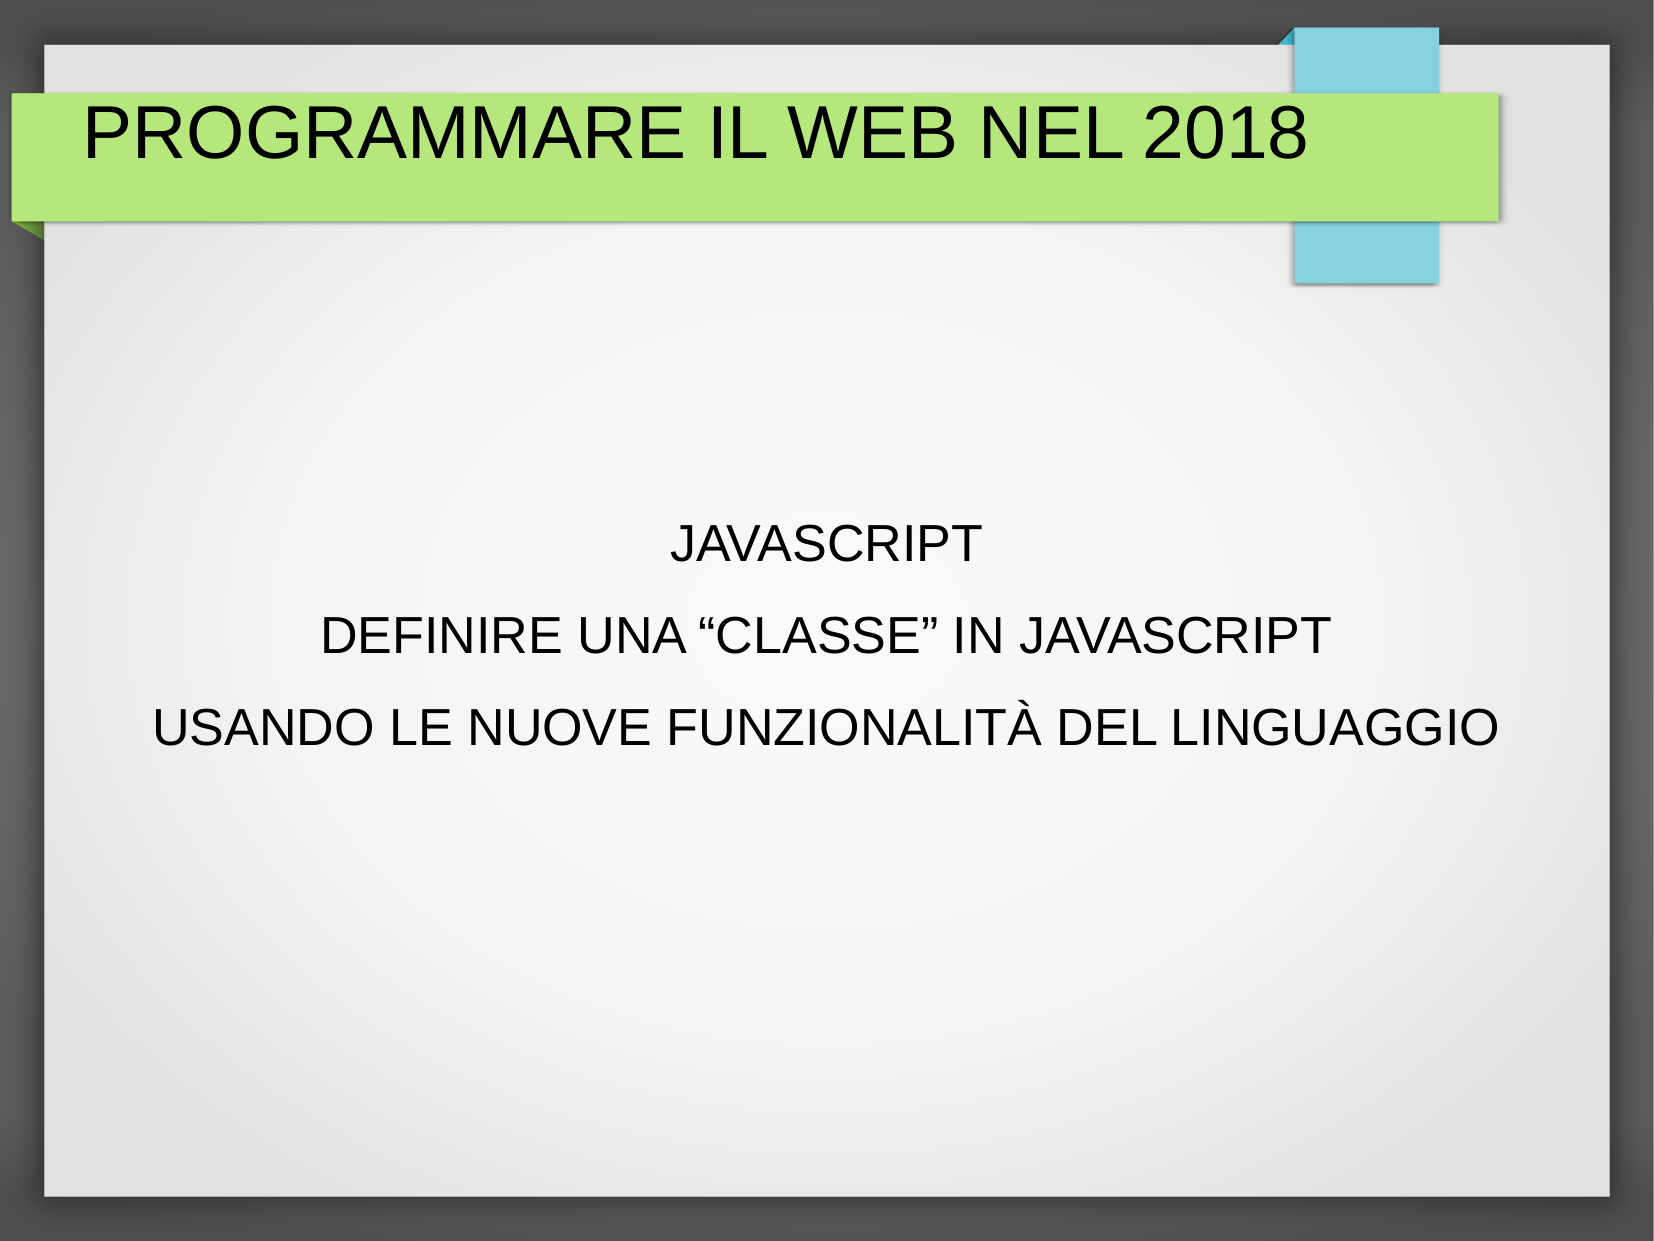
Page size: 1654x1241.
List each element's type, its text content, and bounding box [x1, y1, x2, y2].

subtitle JAVASCRIPT DEFINIRE UNA “CLASSE” IN JAVASCRIPT USANDO LE NUOVE FUNZIONALITÀ DEL LINGUAGGIO [82, 250, 1571, 1015]
title PROGRAMMARE IL WEB NEL 2018 [82, 44, 1489, 213]
picture [0, 0, 1654, 1241]
